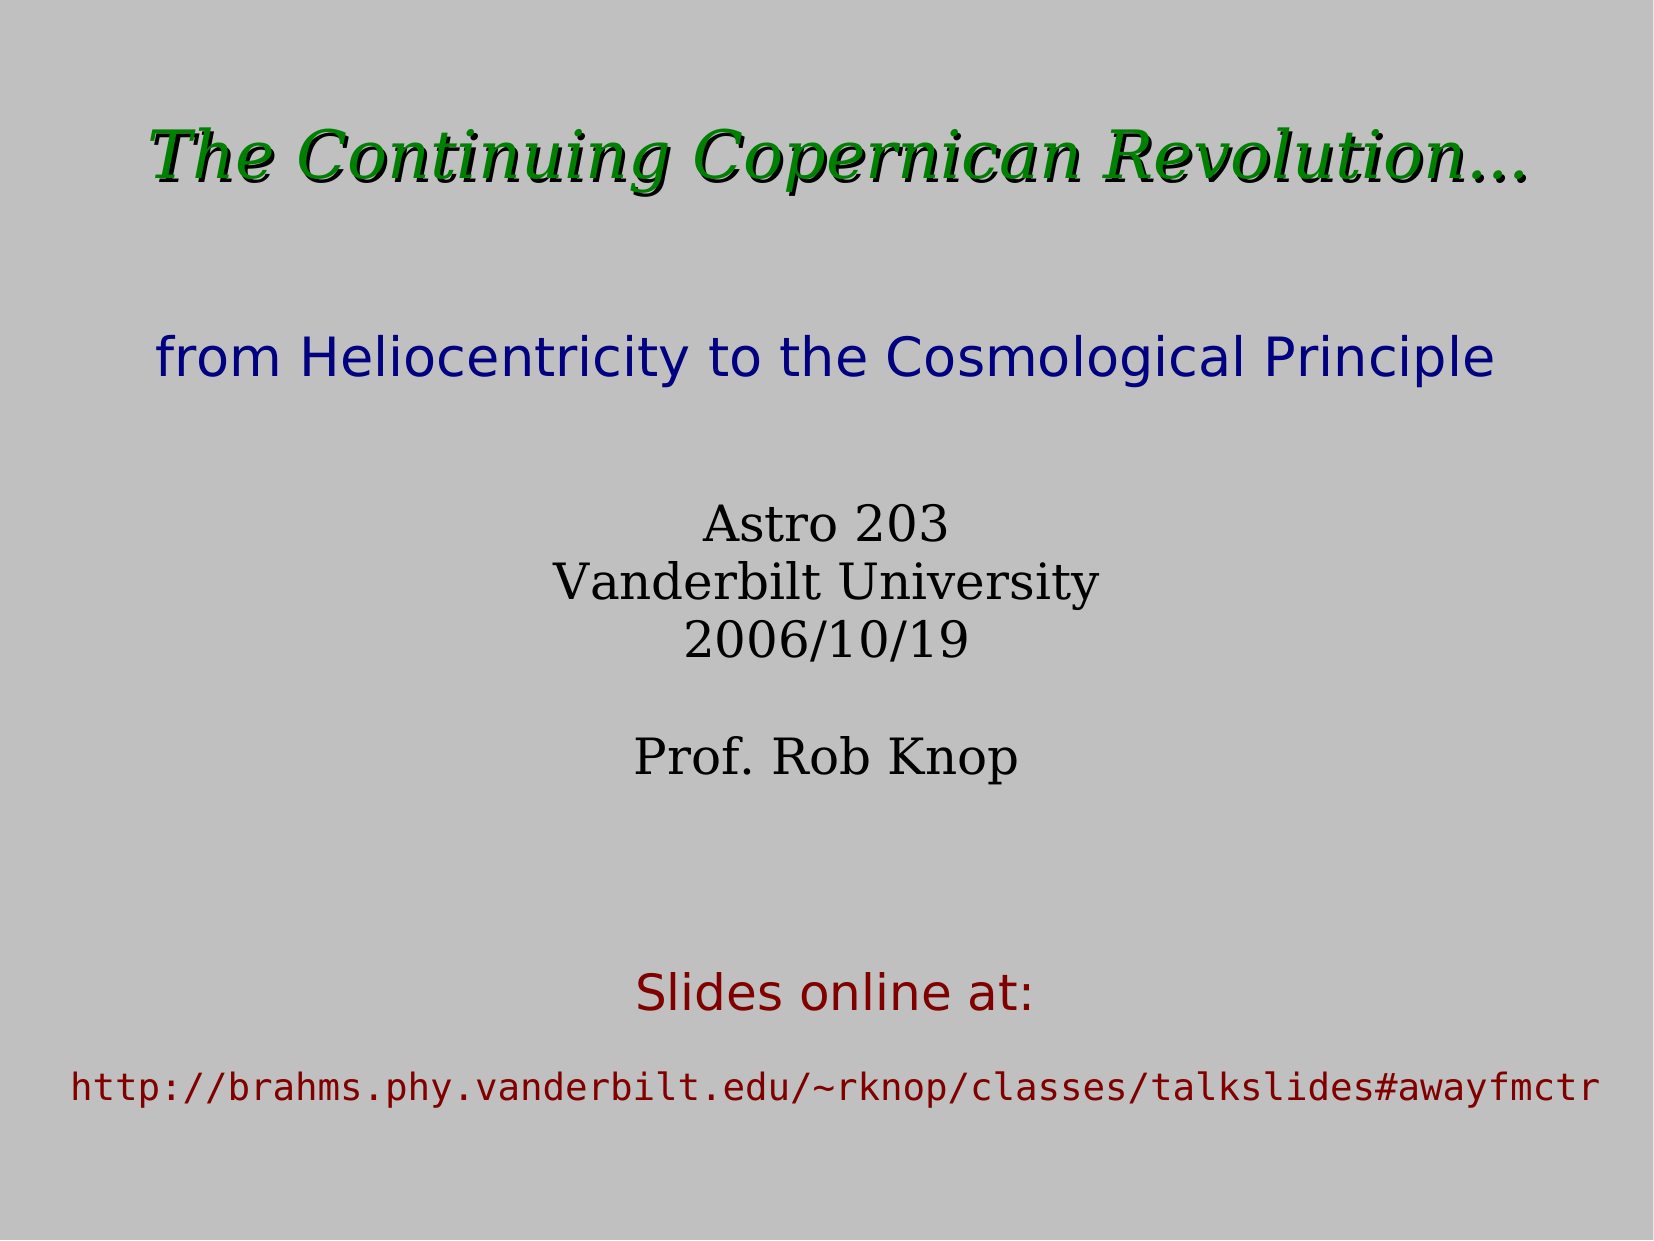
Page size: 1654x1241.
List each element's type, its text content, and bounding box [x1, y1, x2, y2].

text_box The Continuing Copernican Revolution... [133, 109, 1521, 203]
text_box from Heliocentricity to the Cosmological Principle [140, 318, 1513, 397]
text_box Astro 203 Vanderbilt University 2006/10/19 Prof. Rob Knop [539, 487, 1115, 794]
text_box Slides online at: http://brahms.phy.vanderbilt.edu/~rknop/classes/talkslides#awayfmctr [55, 956, 1599, 1117]
